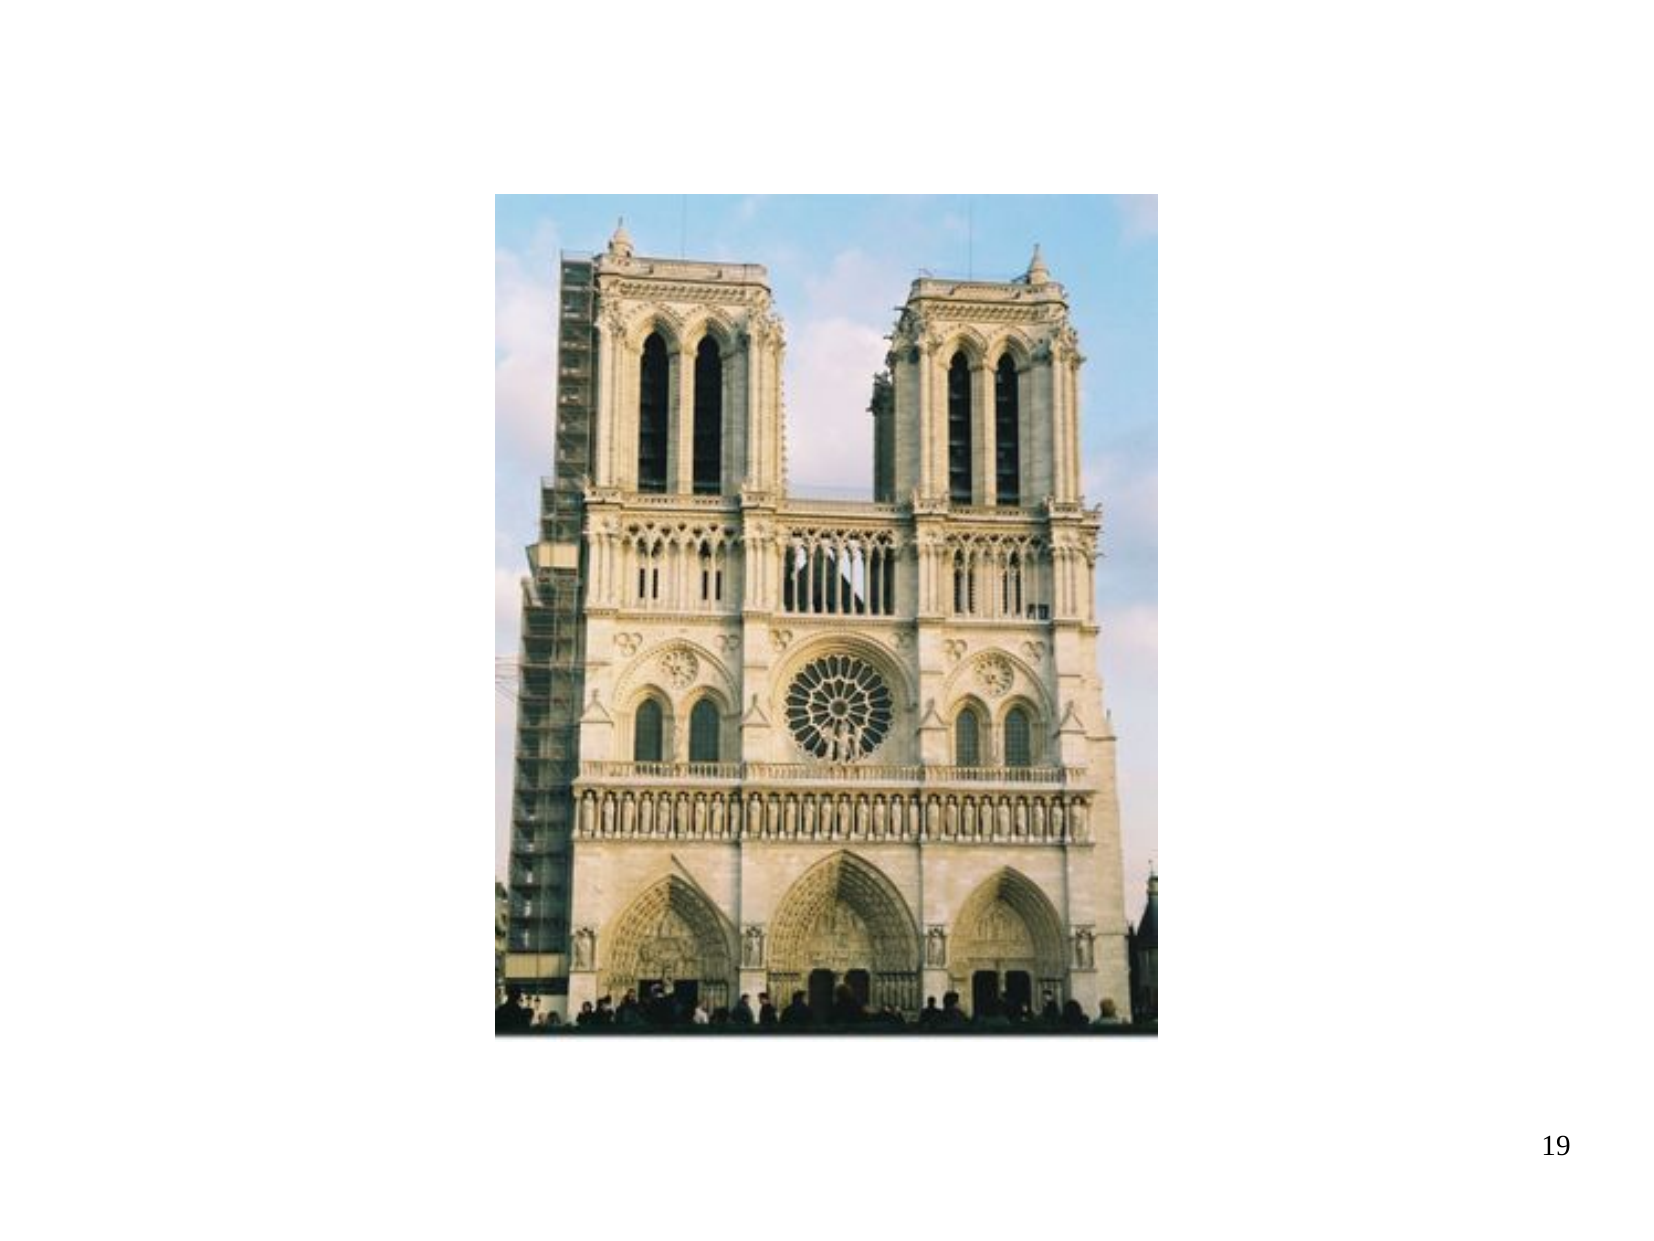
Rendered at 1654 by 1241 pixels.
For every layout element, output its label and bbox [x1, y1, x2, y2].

picture [495, 194, 1158, 1042]
